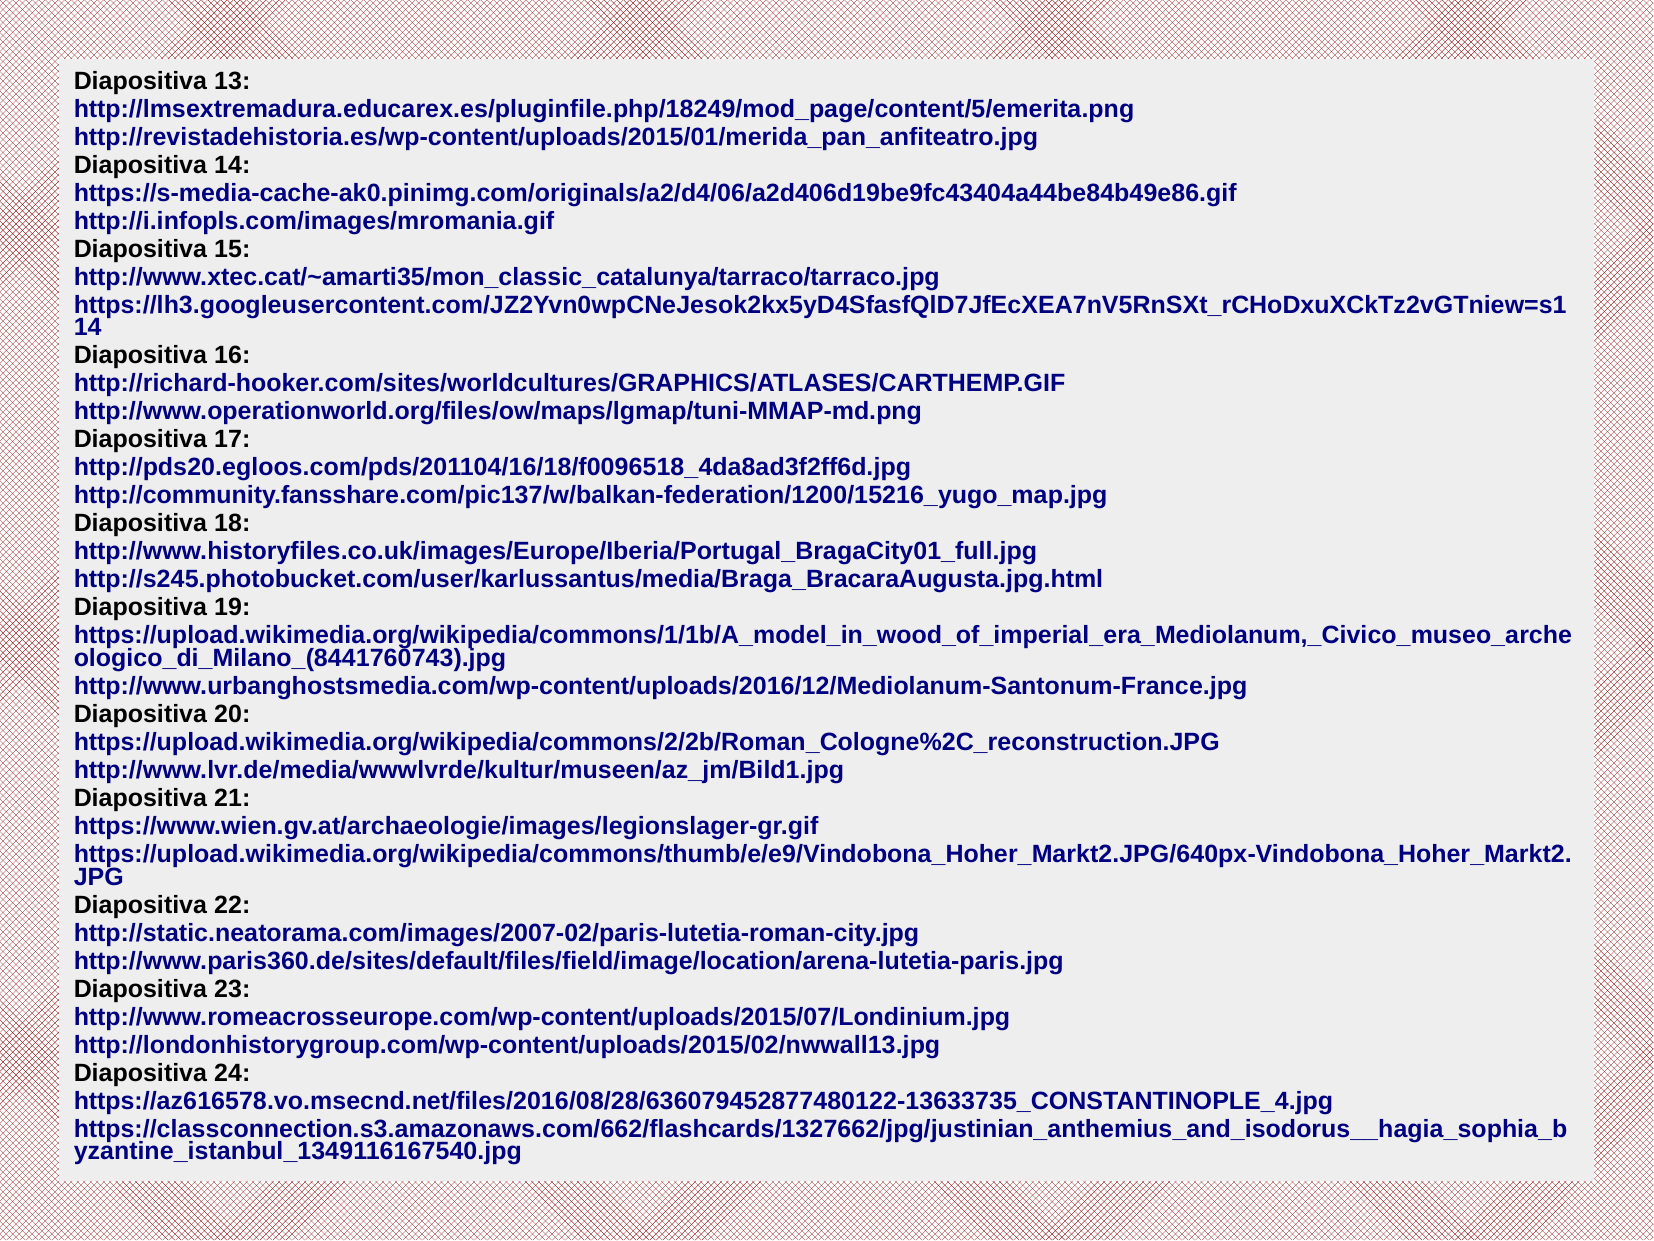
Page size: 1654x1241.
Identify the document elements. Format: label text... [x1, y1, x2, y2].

text_box Diapositiva 13: http://lmsextremadura.educarex.es/pluginfile.php/18249/mod_page/content/5/emerita.png http://revistadehistoria.es/wp-content/uploads/2015/01/merida_pan_anfiteatro.jpg Diapositiva 14: https://s-media-cache-ak0.pinimg.com/originals/a2/d4/06/a2d406d19be9fc43404a44be84b49e86.gif http://i.infopls.com/images/mromania.gif Diapositiva 15: http://www.xtec.cat/~amarti35/mon_classic_catalunya/tarraco/tarraco.jpg https://lh3.googleusercontent.com/JZ2Yvn0wpCNeJesok2kx5yD4SfasfQlD7JfEcXEA7nV5RnSXt_rCHoDxuXCkTz2vGTniew=s114 Diapositiva 16: http://richard-hooker.com/sites/worldcultures/GRAPHICS/ATLASES/CARTHEMP.GIF http://www.operationworld.org/files/ow/maps/lgmap/tuni-MMAP-md.png Diapositiva 17: http://pds20.egloos.com/pds/201104/16/18/f0096518_4da8ad3f2ff6d.jpg http://community.fansshare.com/pic137/w/balkan-federation/1200/15216_yugo_map.jpg Diapositiva 18: http://www.historyfiles.co.uk/images/Europe/Iberia/Portugal_BragaCity01_full.jpg http://s245.photobucket.com/user/karlussantus/media/Braga_BracaraAugusta.jpg.html Diapositiva 19: https://upload.wikimedia.org/wikipedia/commons/1/1b/A_model_in_wood_of_imperial_era_Mediolanum,_Civico_museo_archeologico_di_Milano_(8441760743).jpg http://www.urbanghostsmedia.com/wp-content/uploads/2016/12/Mediolanum-Santonum-France.jpg Diapositiva 20: https://upload.wikimedia.org/wikipedia/commons/2/2b/Roman_Cologne%2C_reconstruction.JPG http://www.lvr.de/media/wwwlvrde/kultur/museen/az_jm/Bild1.jpg Diapositiva 21: https://www.wien.gv.at/archaeologie/images/legionslager-gr.gif https://upload.wikimedia.org/wikipedia/commons/thumb/e/e9/Vindobona_Hoher_Markt2.JPG/640px-Vindobona_Hoher_Markt2.JPG Diapositiva 22: http://static.neatorama.com/images/2007-02/paris-lutetia-roman-city.jpg http://www.paris360.de/sites/default/files/field/image/location/arena-lutetia-paris.jpg Diapositiva 23: http://www.romeacrosseurope.com/wp-content/uploads/2015/07/Londinium.jpg http://londonhistorygroup.com/wp-content/uploads/2015/02/nwwall13.jpg Diapositiva 24: https://az616578.vo.msecnd.net/files/2016/08/28/636079452877480122-13633735_CONSTANTINOPLE_4.jpg https://classconnection.s3.amazonaws.com/662/flashcards/1327662/jpg/justinian_anthemius_and_isodorus__hagia_sophia_byzantine_istanbul_1349116167540.jpg [59, 59, 1595, 1182]
